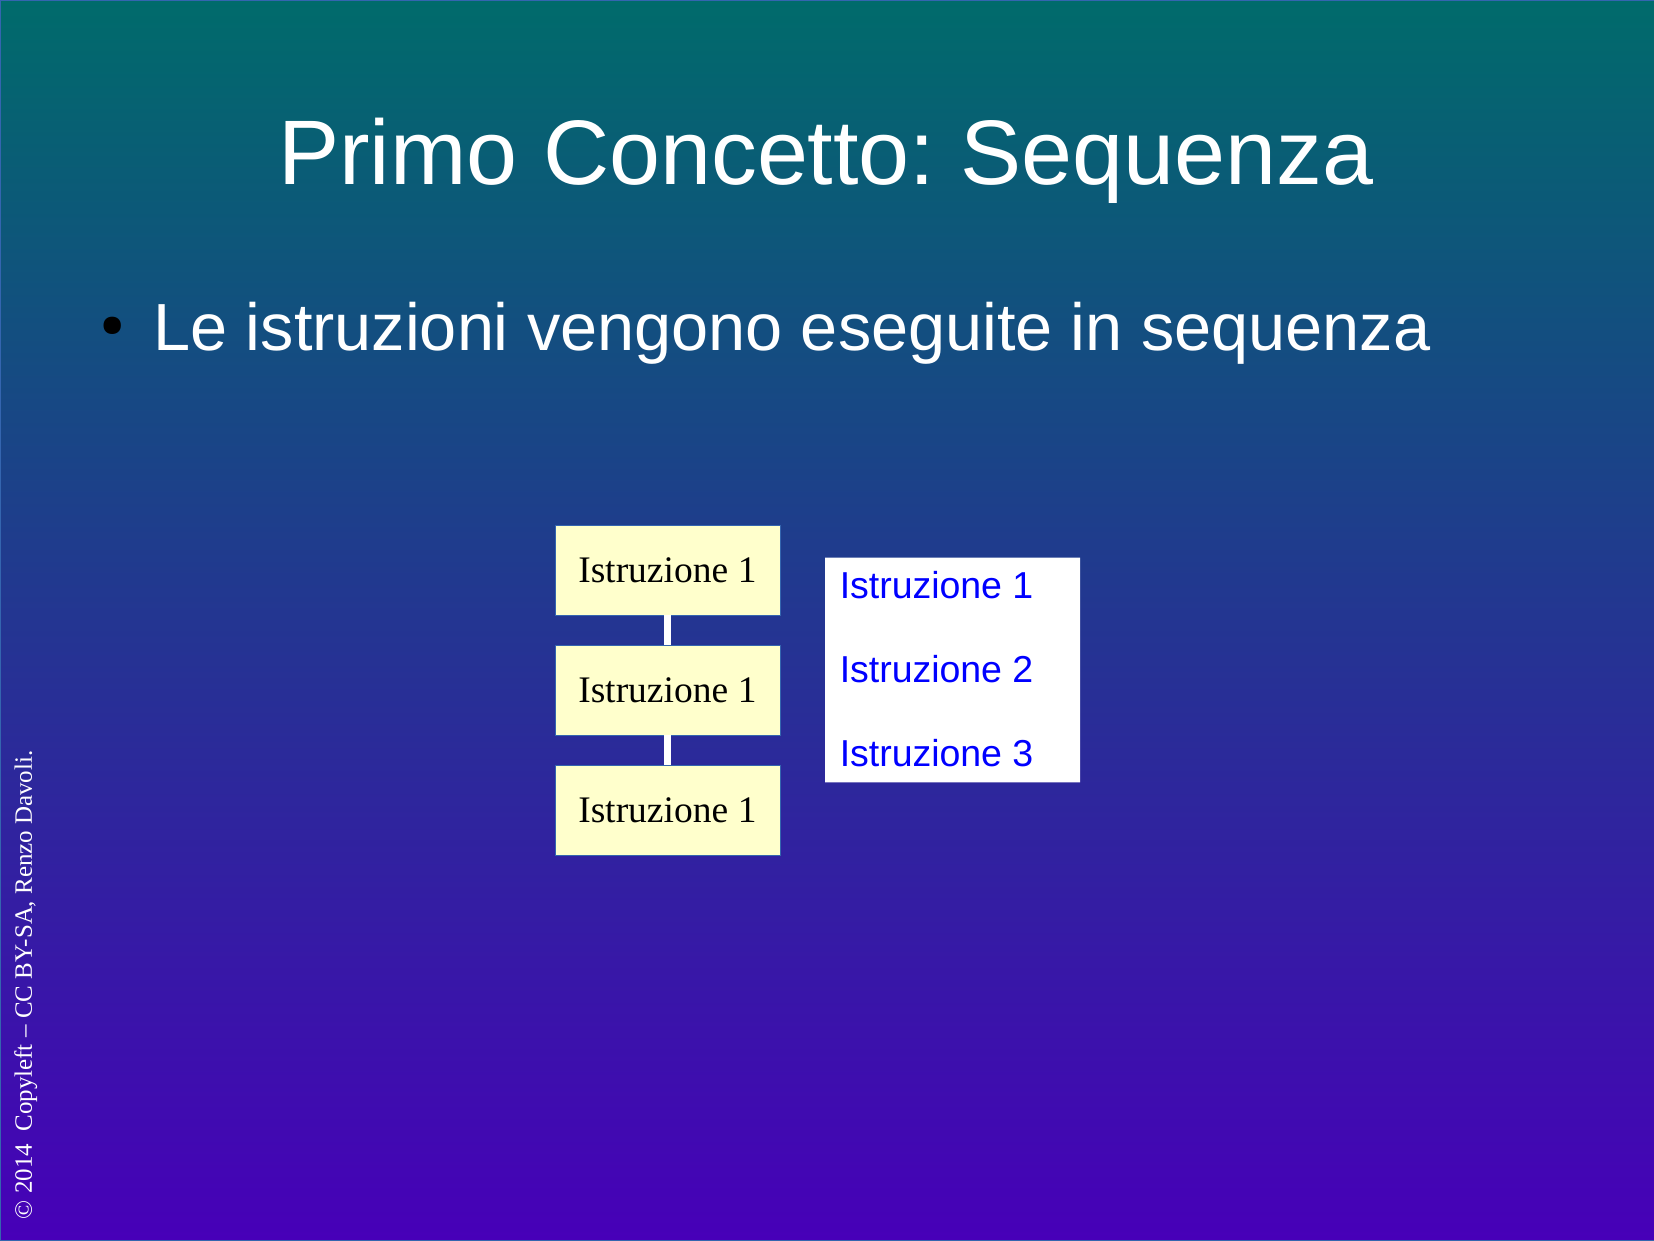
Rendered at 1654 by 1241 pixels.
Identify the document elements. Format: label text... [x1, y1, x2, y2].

list Le istruzioni vengono eseguite in sequenza [82, 290, 1571, 1010]
title Primo Concetto: Sequenza [82, 49, 1571, 257]
text_box Istruzione 1 Istruzione 2 Istruzione 3 [825, 557, 1081, 783]
text_box Istruzione 1 [555, 765, 781, 856]
text_box Istruzione 1 [555, 525, 781, 616]
text_box Istruzione 1 [555, 645, 781, 736]
